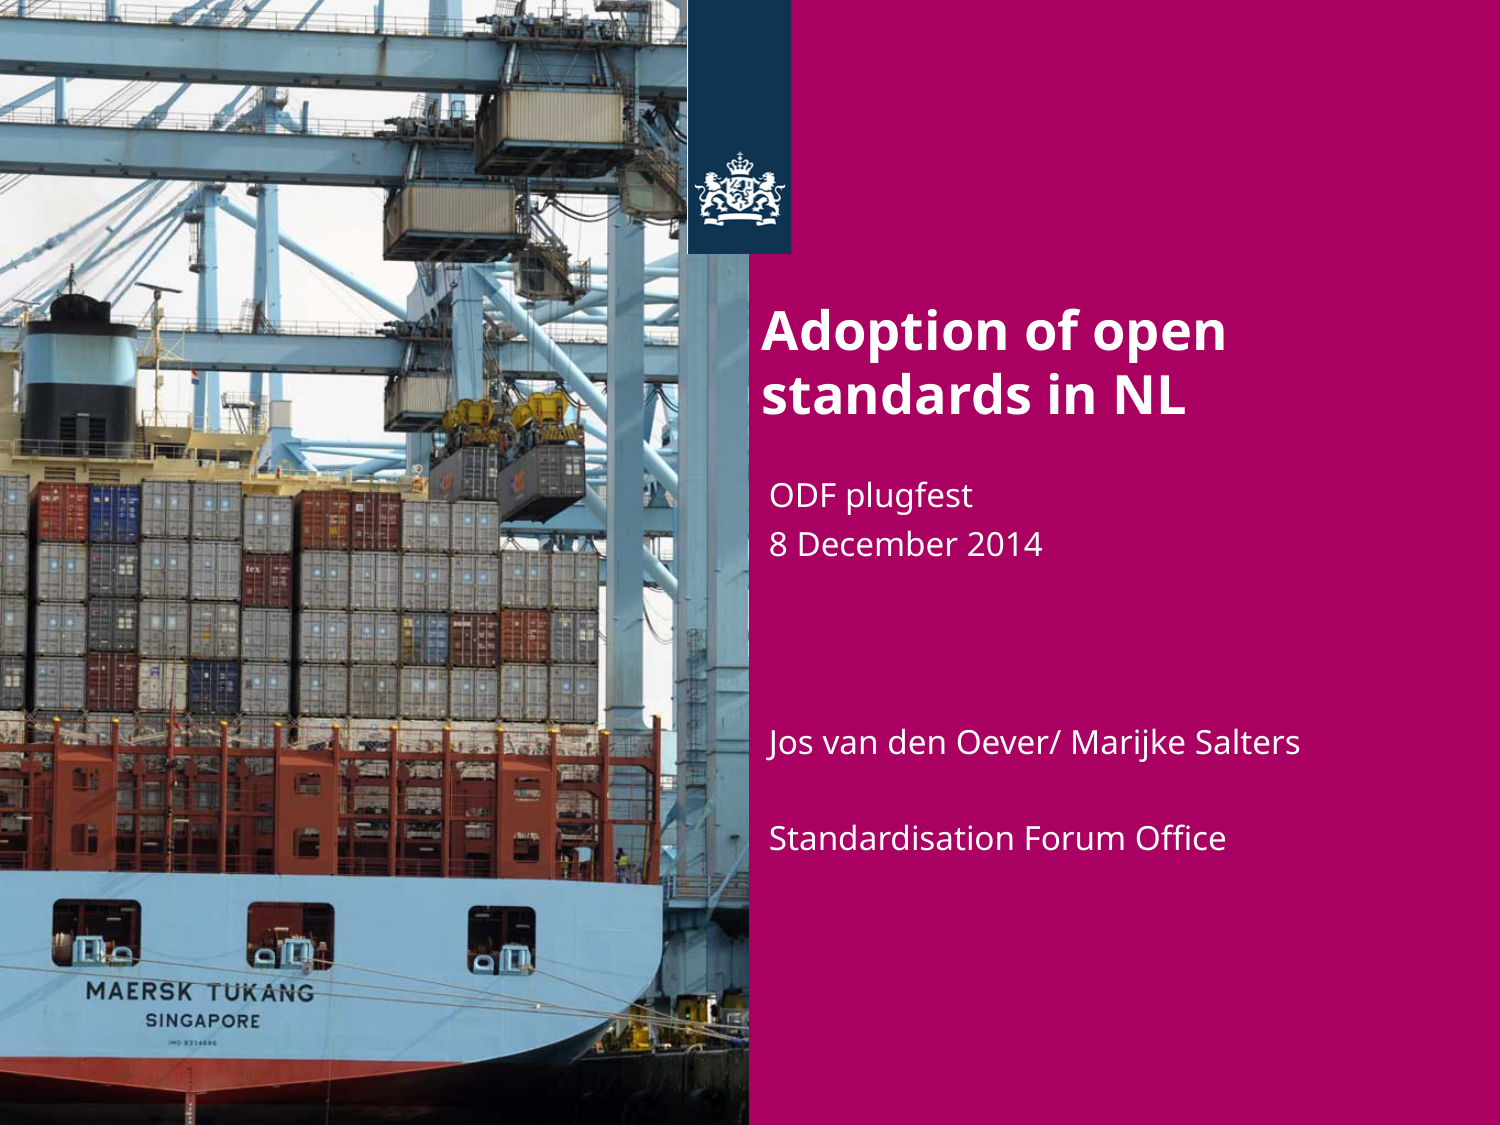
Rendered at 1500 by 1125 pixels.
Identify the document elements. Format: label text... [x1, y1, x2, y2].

picture [0, 0, 792, 1125]
text_box Jos van den Oever/ Marijke Salters Standardisation Forum Office [753, 713, 1500, 943]
text_box ODF plugfest 8 December 2014 [753, 423, 1321, 523]
title Adoption of open standards in NL [746, 283, 1494, 439]
